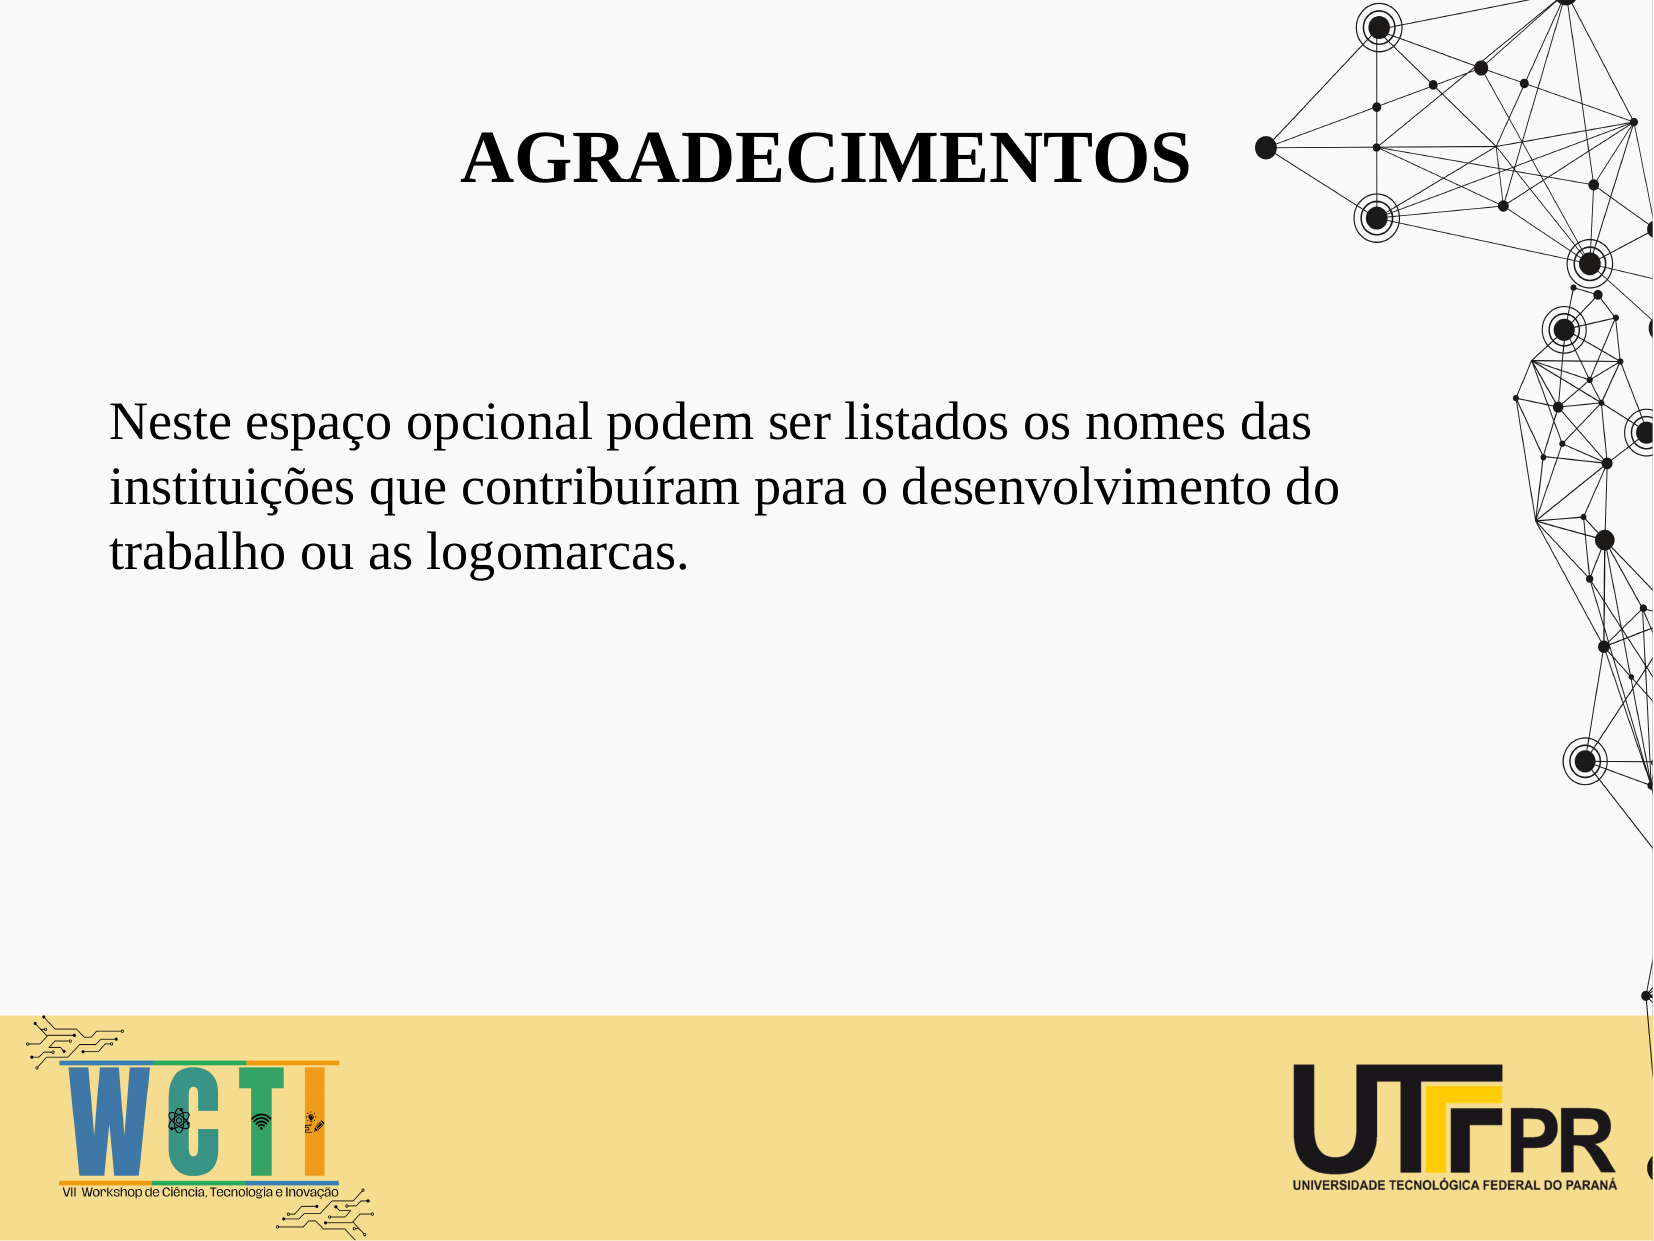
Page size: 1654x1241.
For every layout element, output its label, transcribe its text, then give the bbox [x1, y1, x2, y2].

text_box AGRADECIMENTOS [82, 49, 1571, 257]
picture [0, 0, 1654, 1241]
text_box Neste espaço opcional podem ser listados os nomes das instituições que contribuíram para o desenvolvimento do trabalho ou as logomarcas. [94, 377, 1536, 663]
